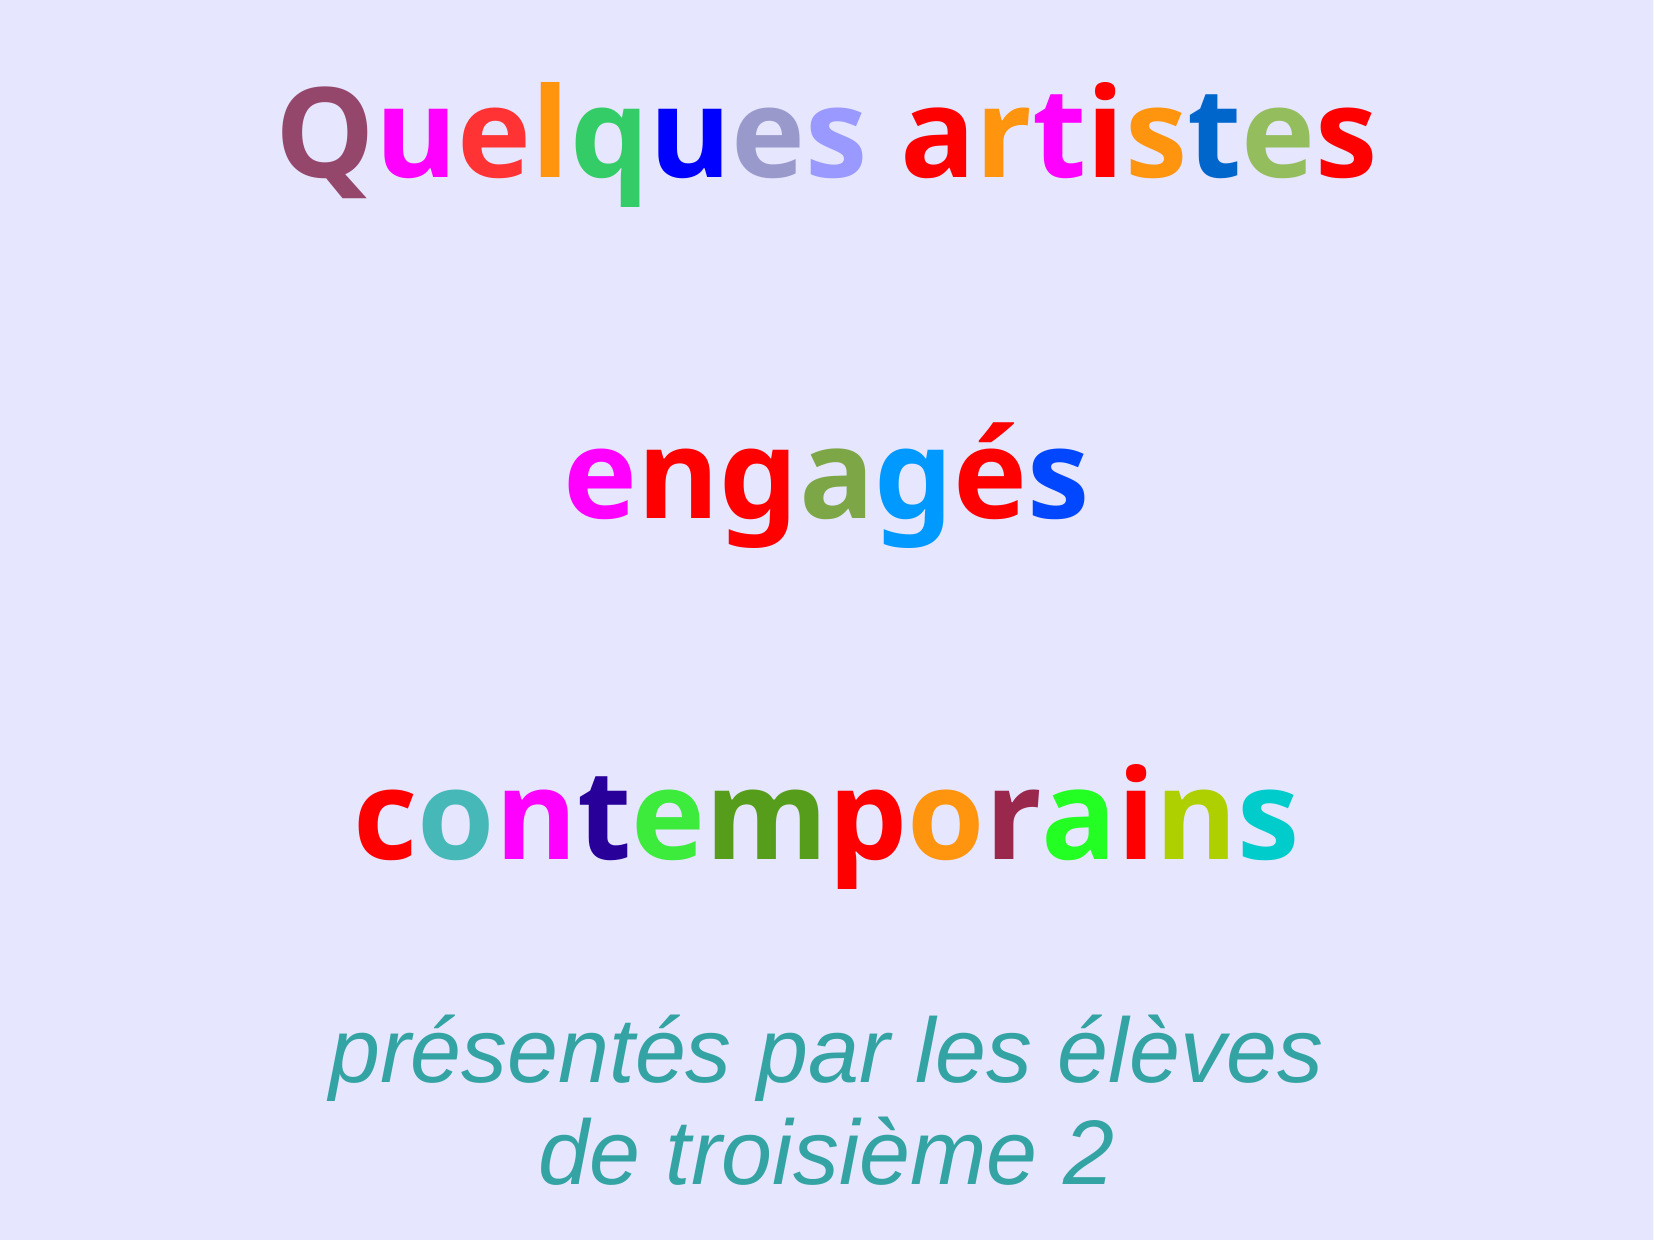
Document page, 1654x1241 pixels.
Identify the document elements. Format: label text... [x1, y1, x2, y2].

title Quelques artistes engagés contemporains présentés par les élèves de troisième 2 [82, 144, 1571, 1104]
